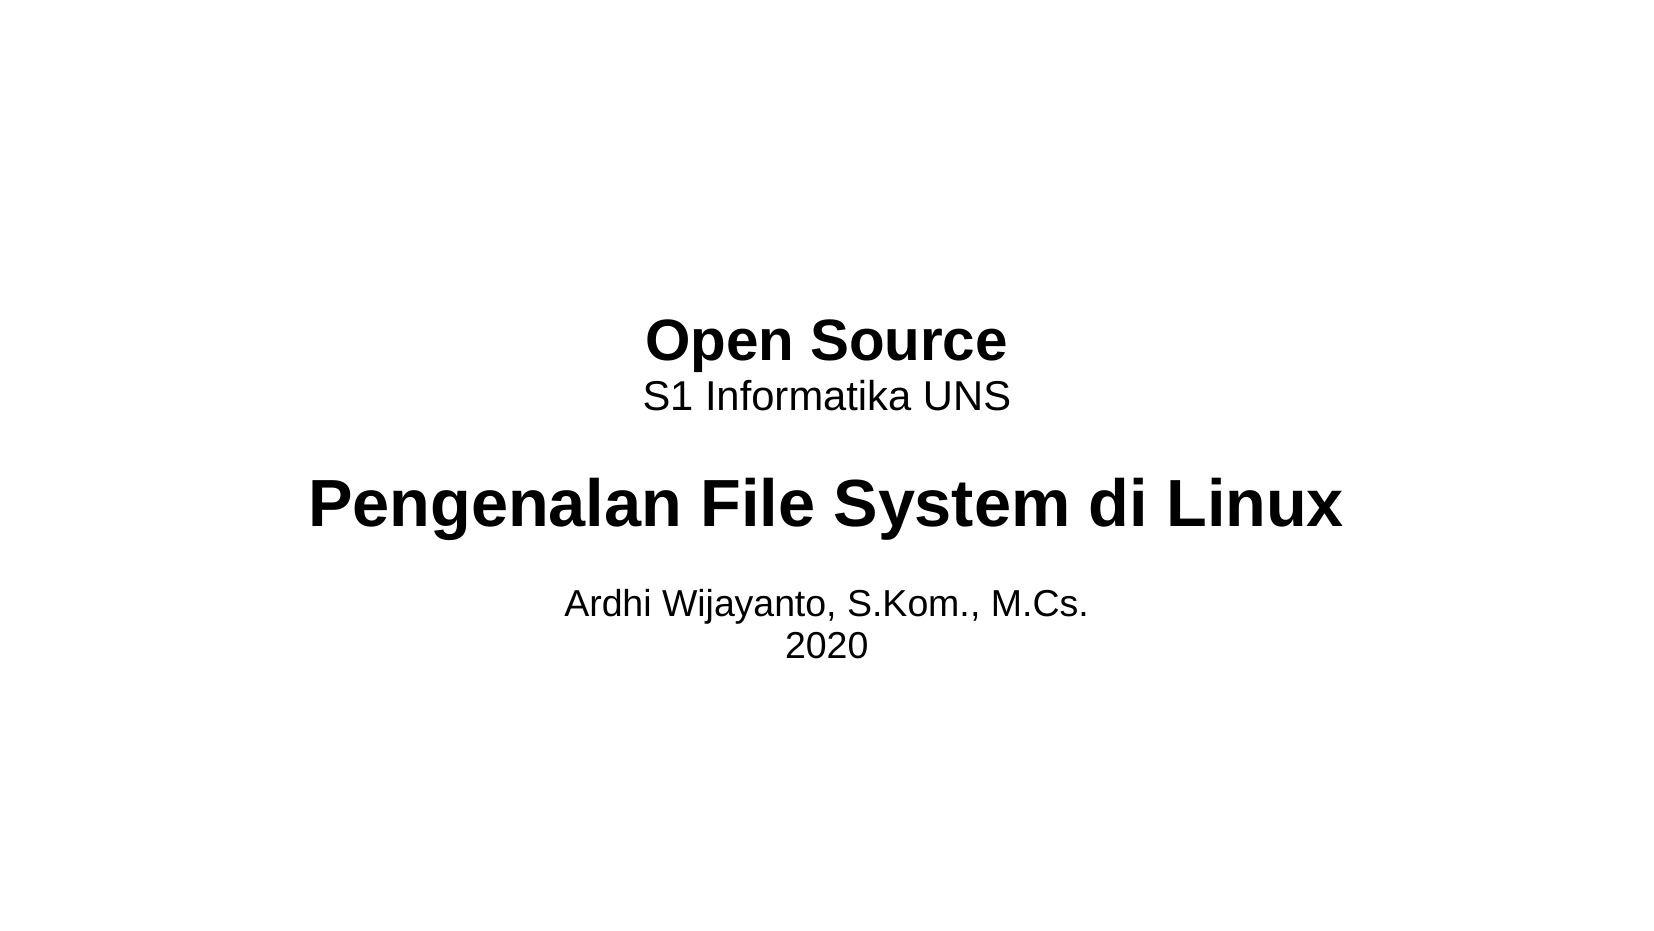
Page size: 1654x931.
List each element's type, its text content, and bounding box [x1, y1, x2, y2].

subtitle Open Source S1 Informatika UNS Pengenalan File System di Linux Ardhi Wijayanto, S.Kom., M.Cs. 2020 [82, 217, 1571, 758]
